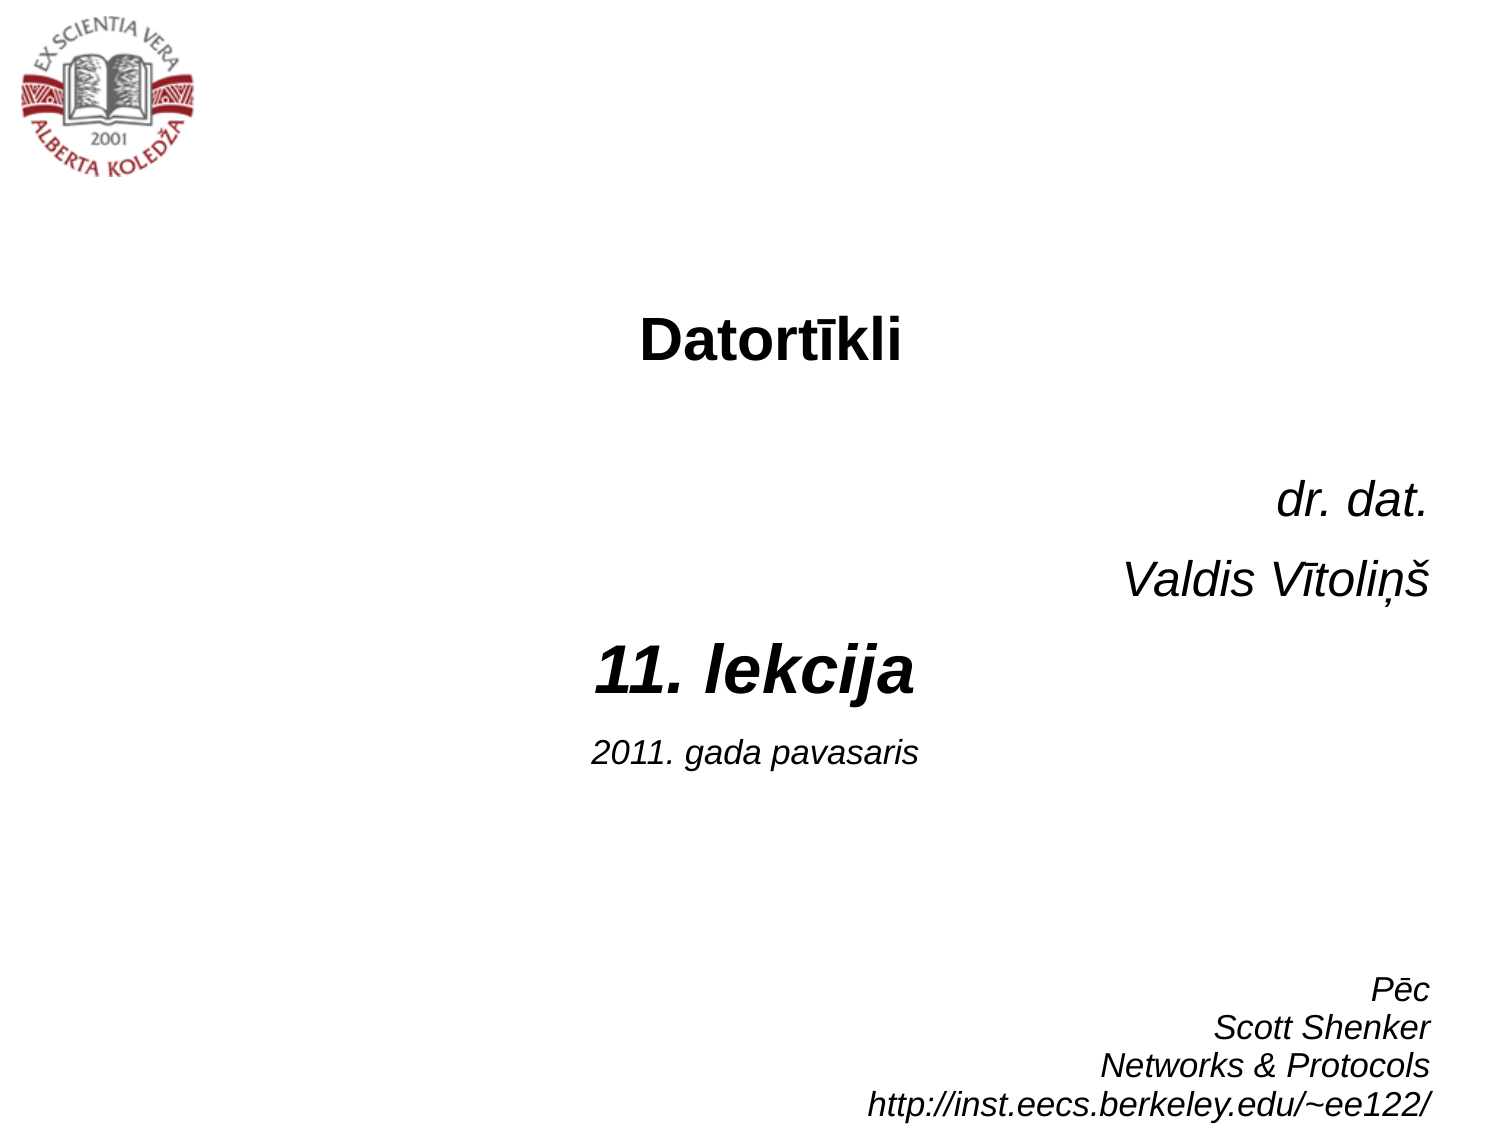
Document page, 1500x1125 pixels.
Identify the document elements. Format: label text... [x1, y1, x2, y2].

picture [21, 16, 194, 177]
title Datortīkli [187, 283, 1356, 384]
list dr. dat. Valdis Vītoliņš 11. lekcija 2011. gada pavasaris Pēc Scott Shenker Networks & Protocols http://inst.eecs.berkeley.edu/~ee122/ [80, 384, 1431, 1125]
